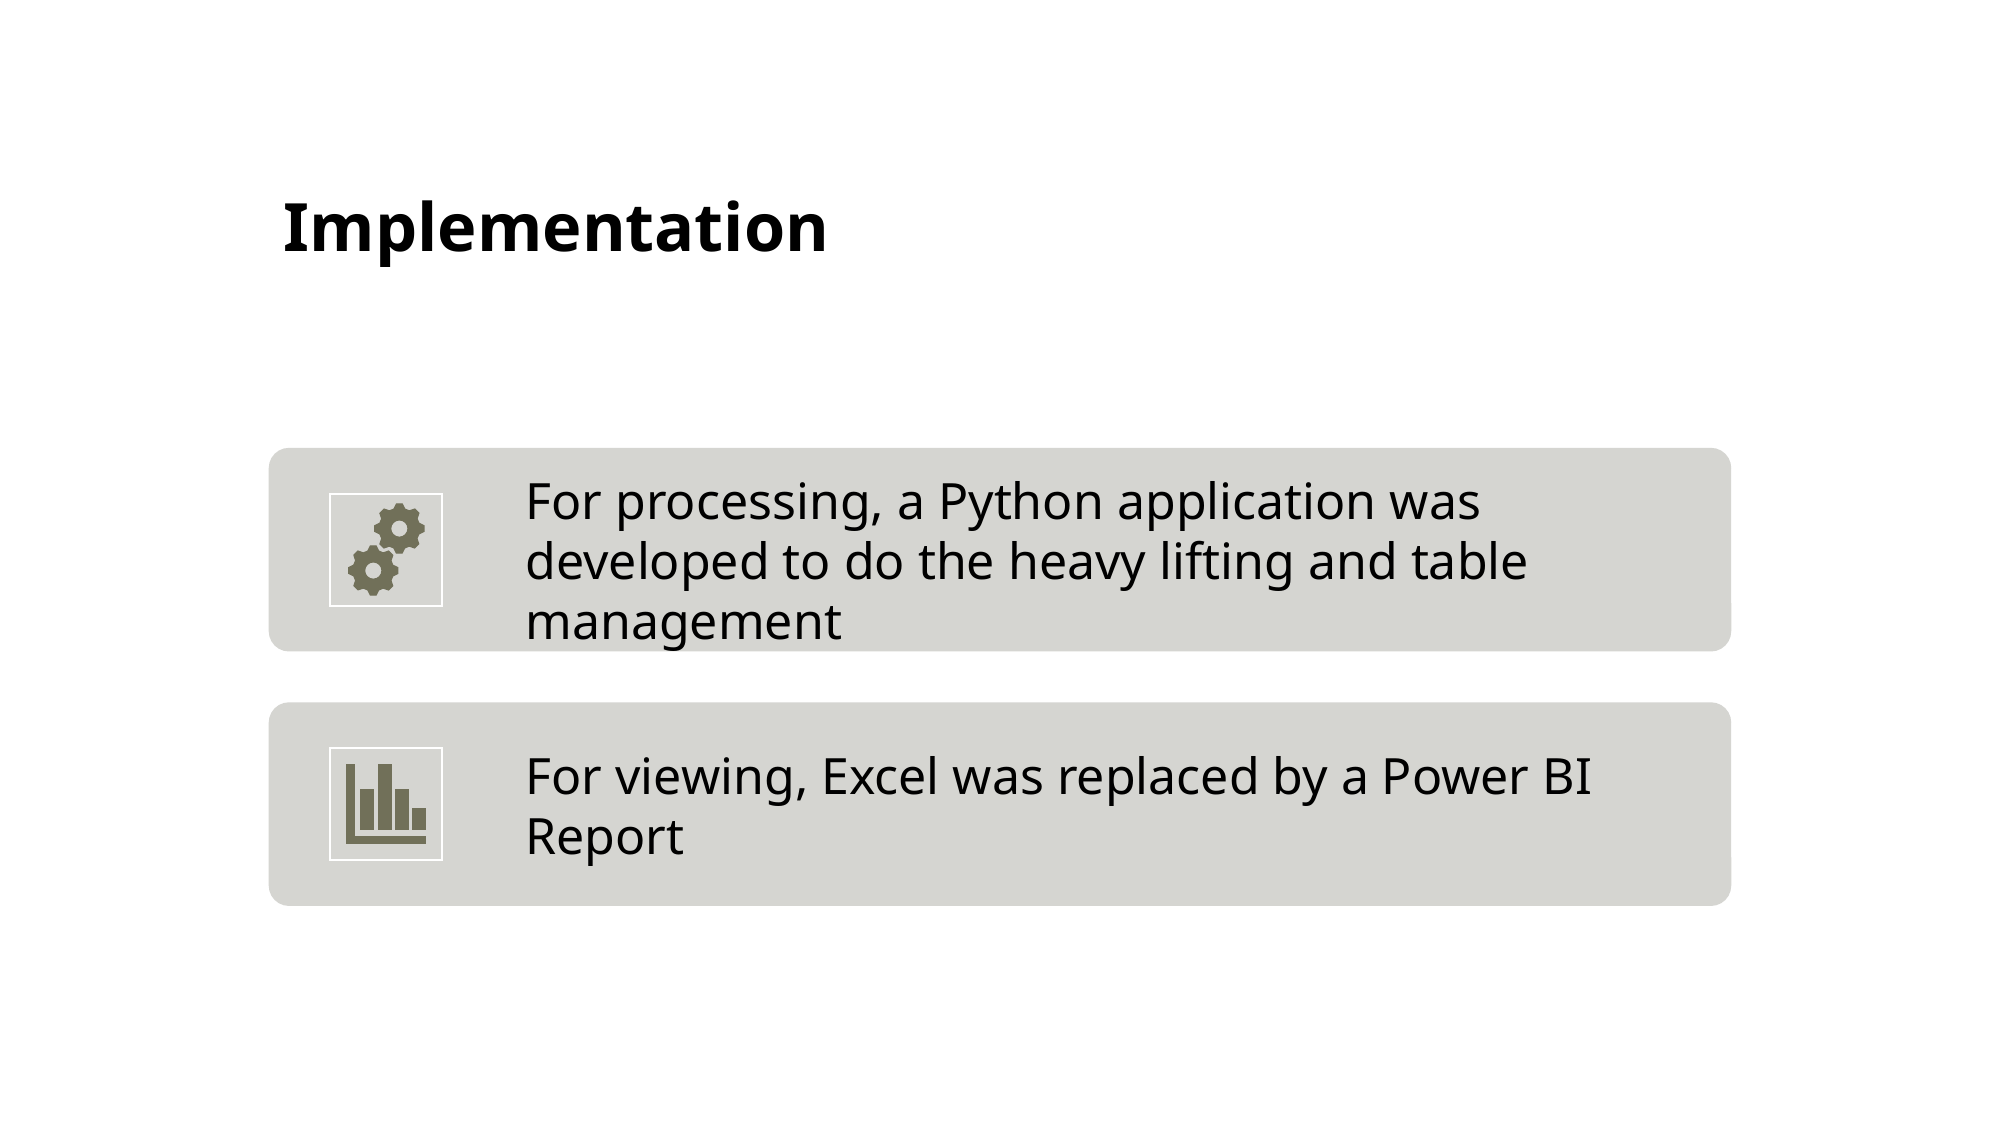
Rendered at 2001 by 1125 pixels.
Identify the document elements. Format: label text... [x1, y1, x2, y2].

text_box [268, 447, 503, 652]
text_box For processing, a Python application was developed to do the heavy lifting and table management [503, 447, 1732, 652]
text_box [268, 702, 503, 906]
text_box For viewing, Excel was replaced by a Power BI Report [503, 702, 1732, 906]
title Implementation [268, 112, 1732, 338]
